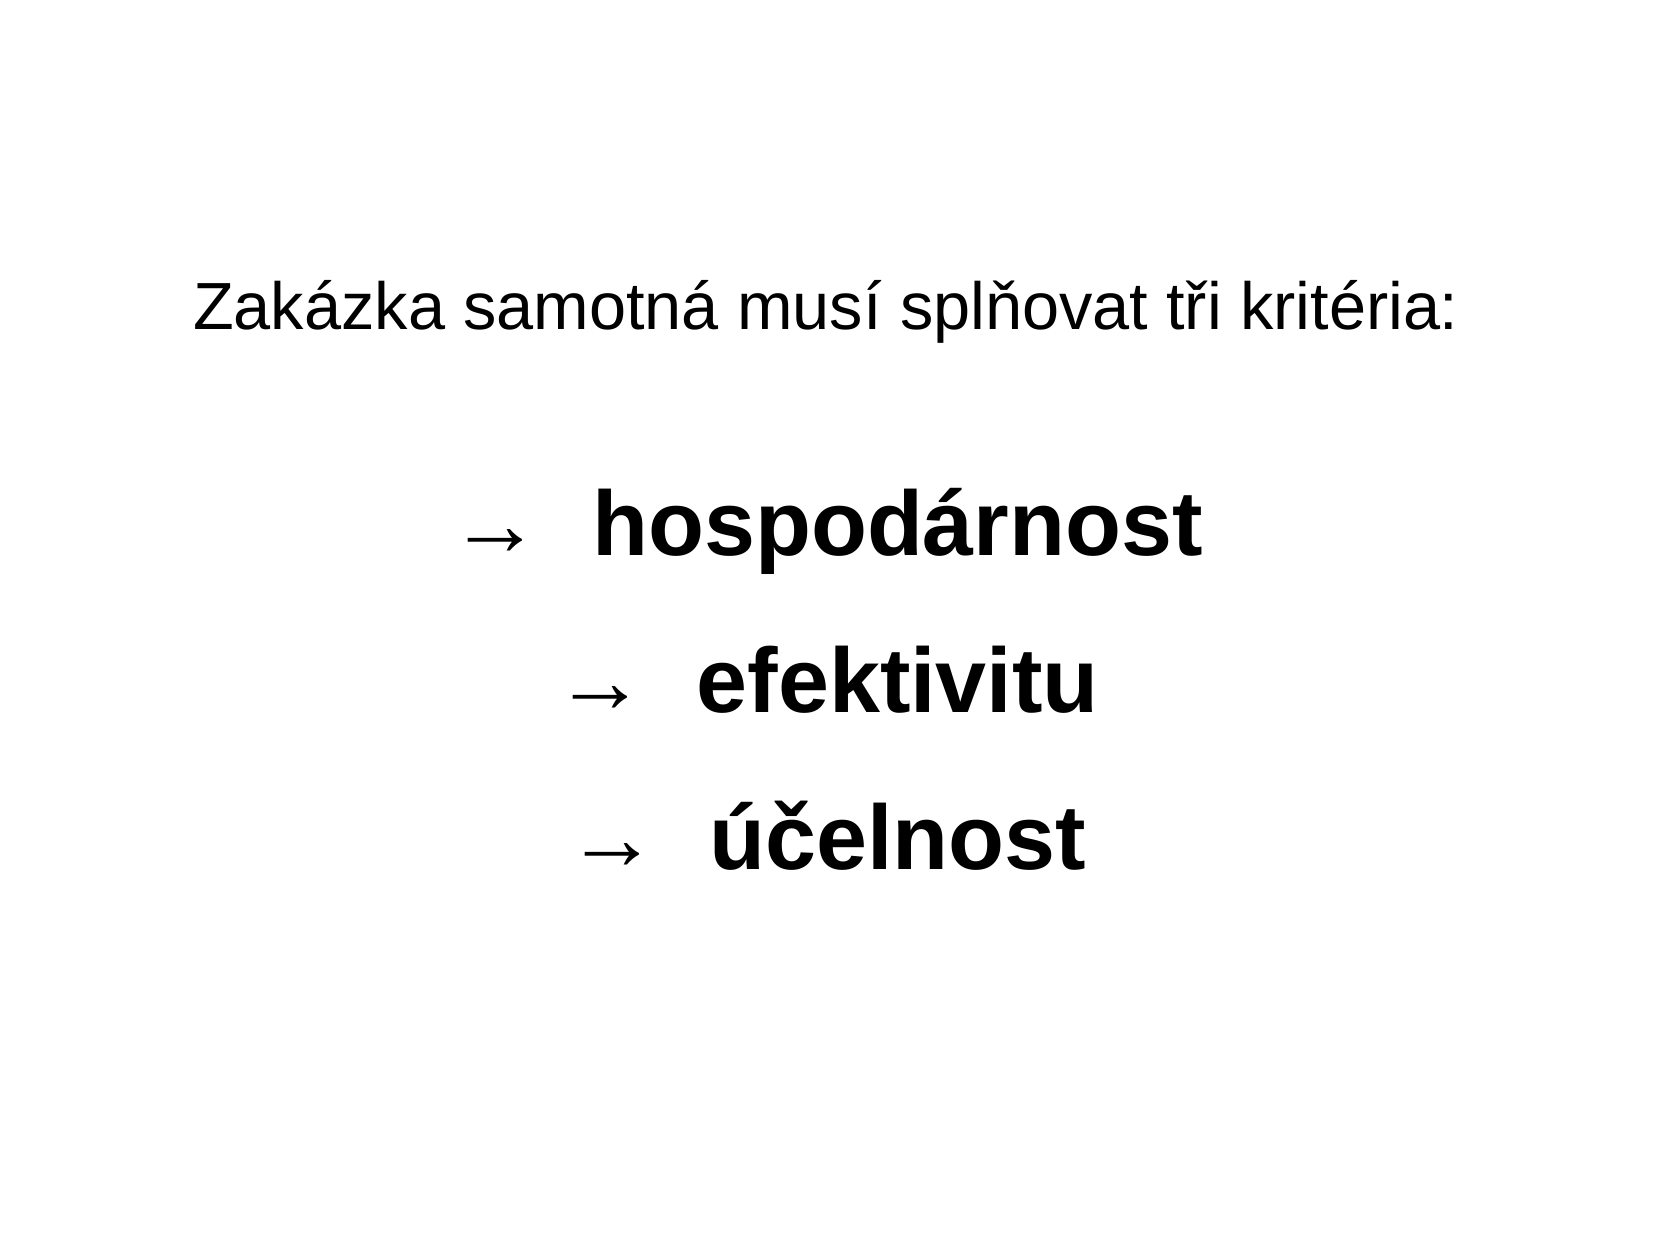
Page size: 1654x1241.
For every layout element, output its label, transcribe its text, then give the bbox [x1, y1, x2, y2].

subtitle Zakázka samotná musí splňovat tři kritéria: → hospodárnost → efektivitu → účelnost [82, 49, 1571, 1109]
